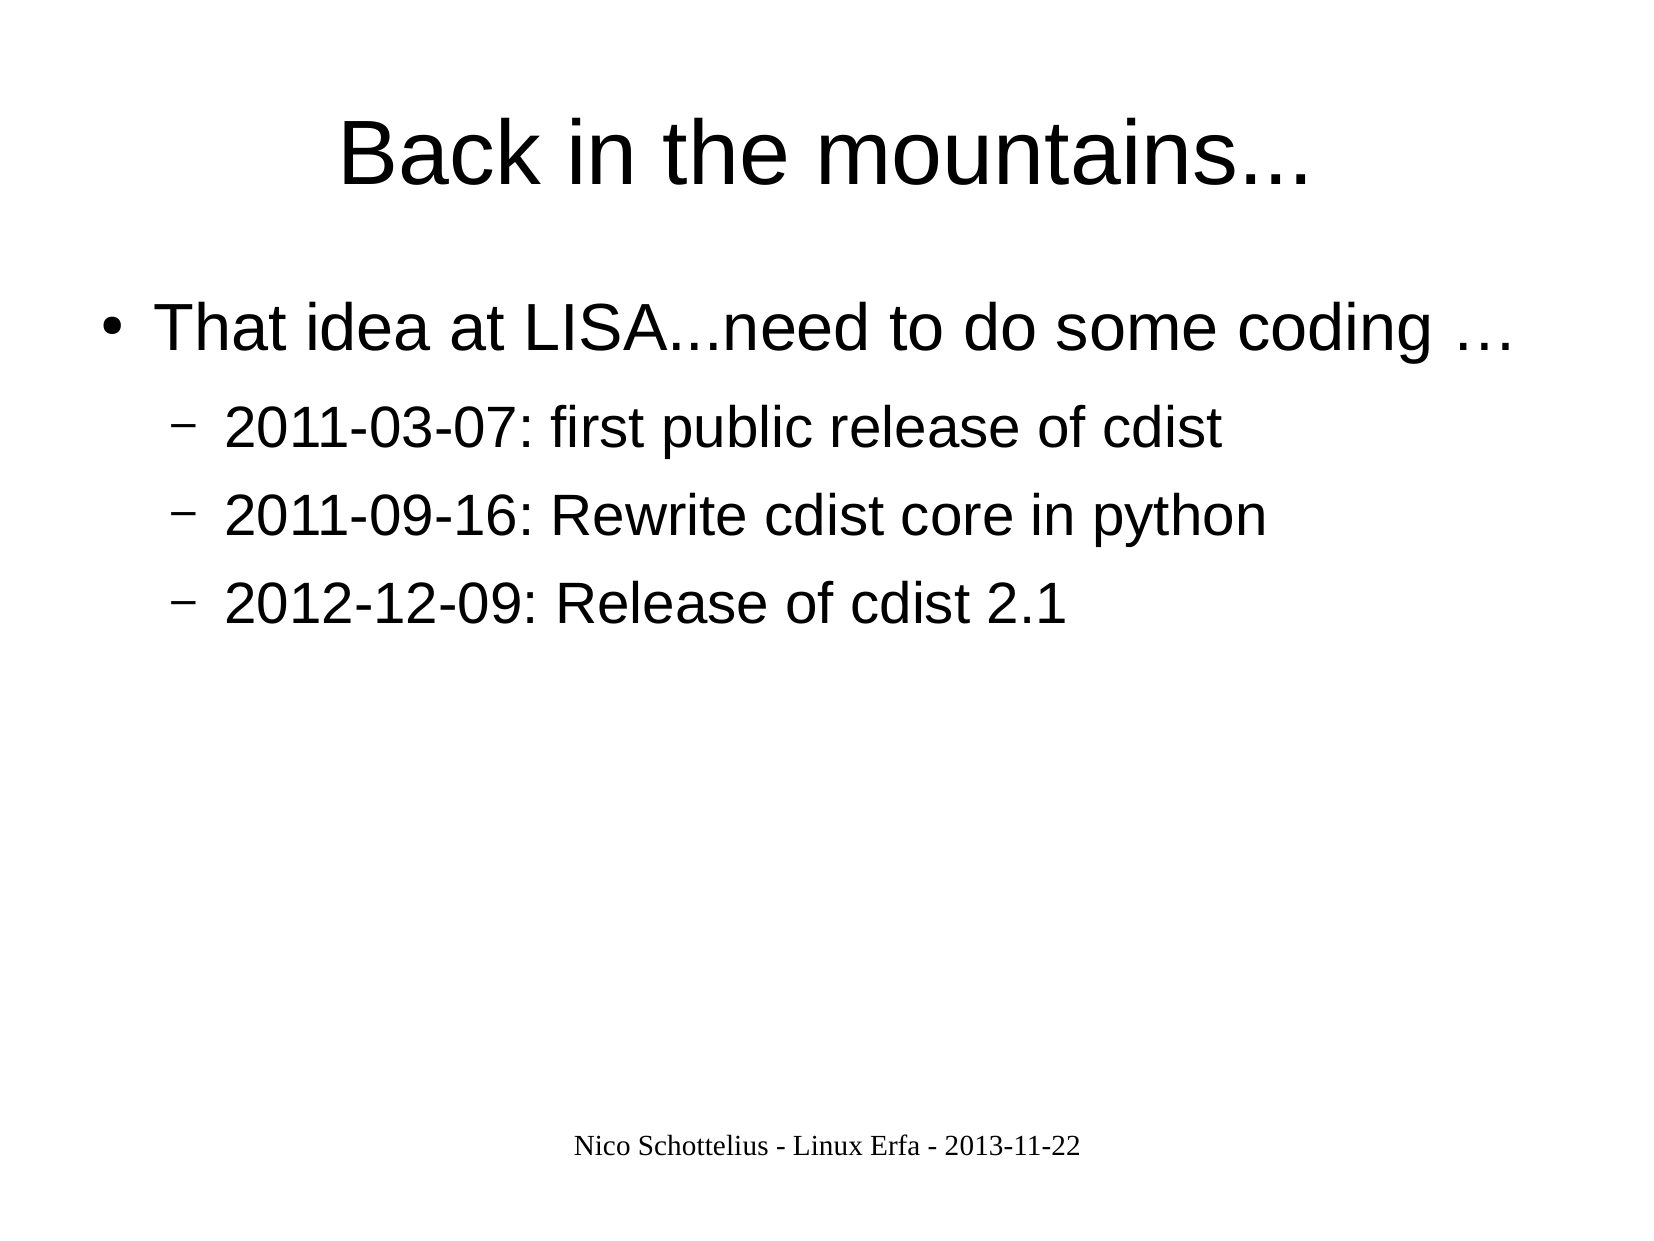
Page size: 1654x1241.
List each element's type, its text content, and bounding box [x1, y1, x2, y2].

title Back in the mountains... [82, 49, 1571, 257]
list That idea at LISA...need to do some coding … 2011-03-07: first public release of cdist 2011-09-16: Rewrite cdist core in python 2012-12-09: Release of cdist 2.1 [82, 290, 1538, 1010]
